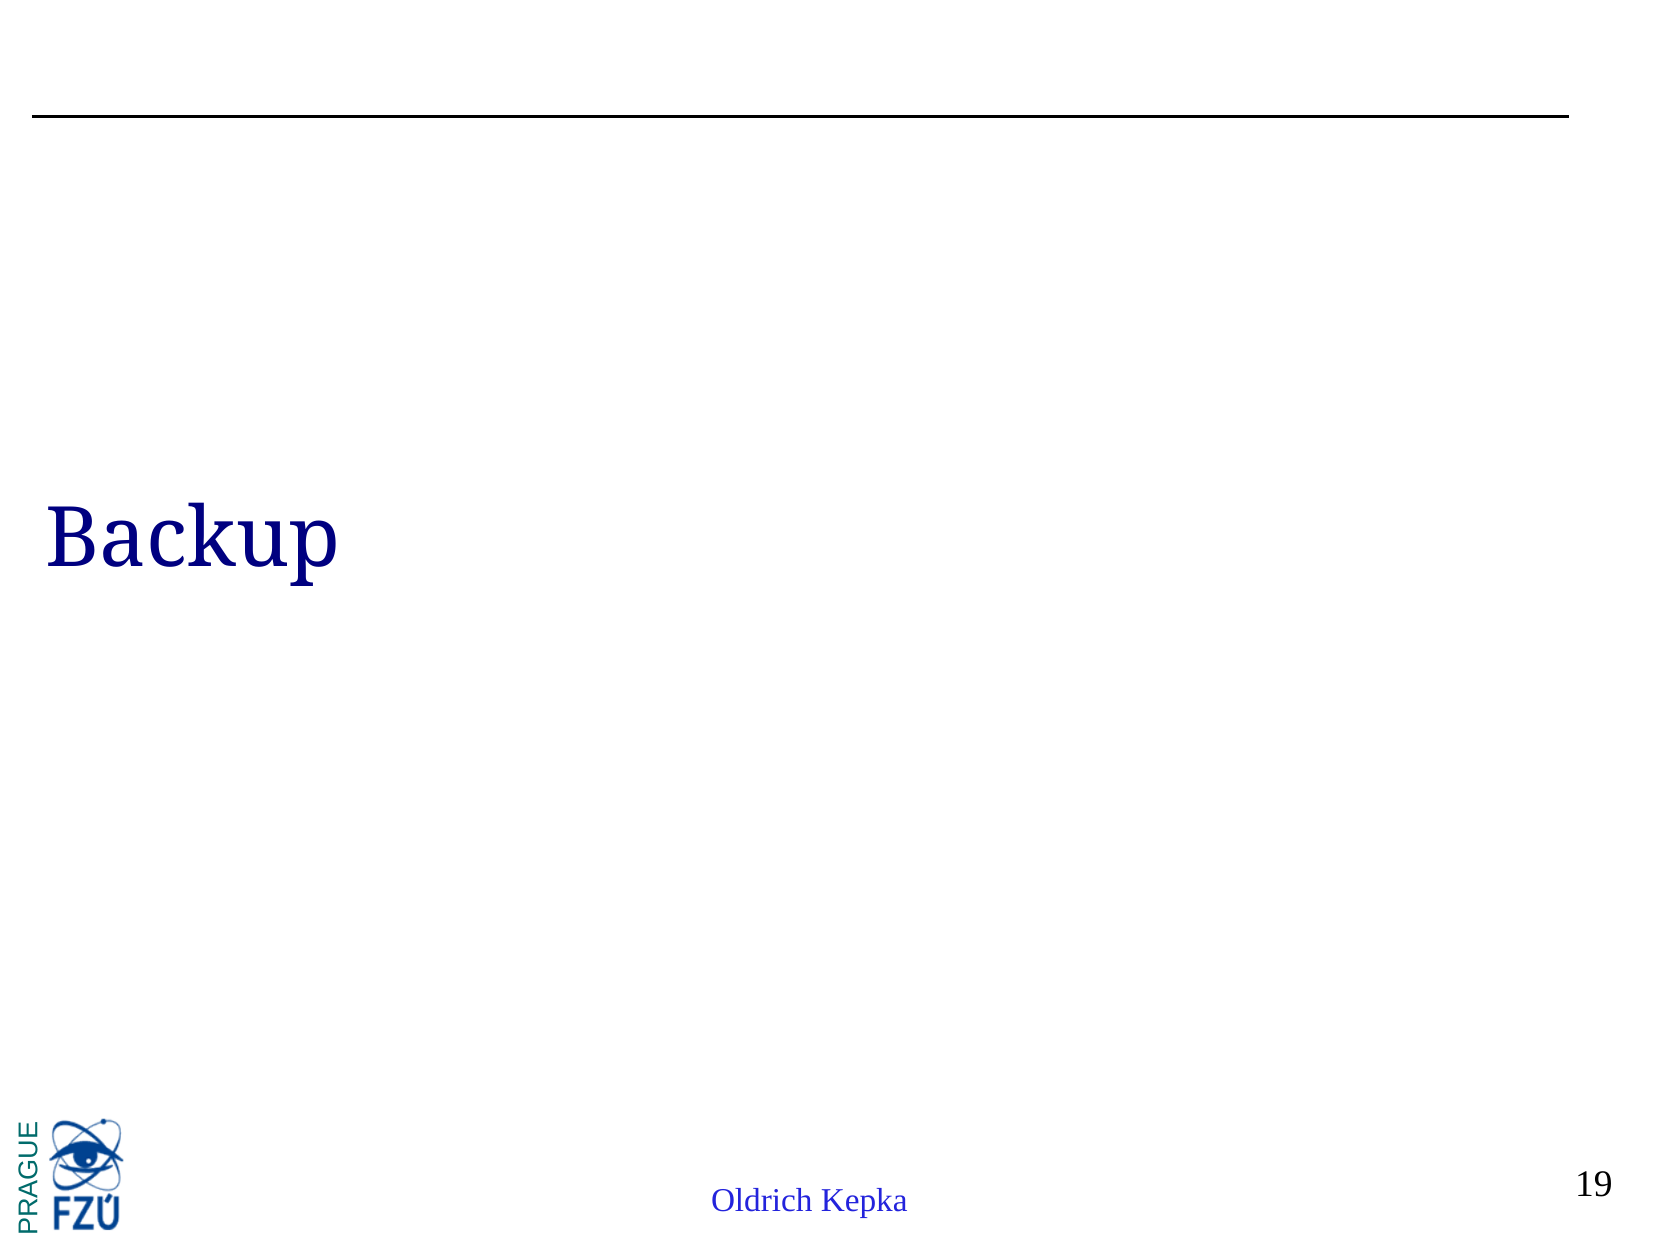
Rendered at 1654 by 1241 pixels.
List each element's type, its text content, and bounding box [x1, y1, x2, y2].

title Backup [45, 475, 1552, 594]
picture [0, 0, 1654, 1241]
